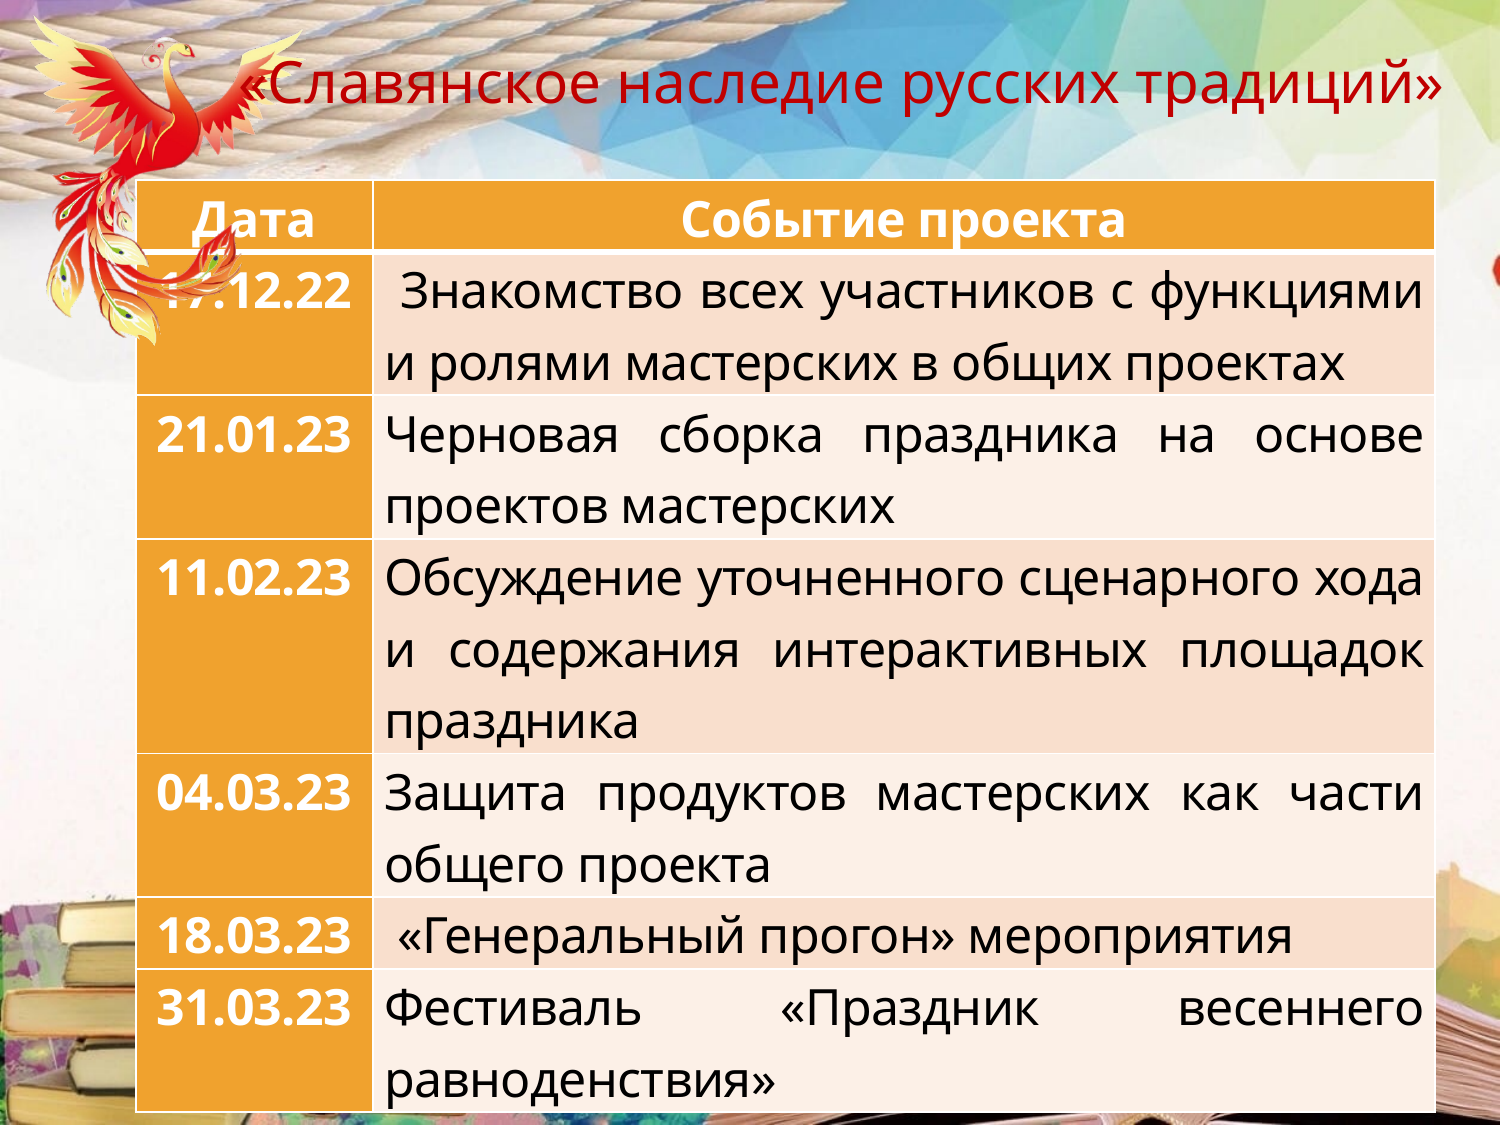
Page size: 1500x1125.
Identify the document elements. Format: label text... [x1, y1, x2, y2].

table_cell 04.03.23 [137, 754, 372, 896]
table_cell Обсуждение уточненного сценарного хода и содержания интерактивных площадок праздника [374, 540, 1434, 753]
table_header Дата [307, 181, 372, 249]
table_cell 31.03.23 [137, 970, 372, 1111]
table_cell Черновая сборка праздника на основе проектов мастерских [374, 396, 1434, 538]
text_box «Славянское наследие русских традиций» [223, 37, 1500, 123]
table_cell 18.03.23 [137, 898, 372, 968]
table_cell Защита продуктов мастерских как части общего проекта [374, 754, 1434, 896]
table_cell «Генеральный прогон» мероприятия [374, 898, 1434, 968]
table_cell 21.01.23 [137, 396, 372, 538]
picture [0, 0, 1500, 1125]
table_cell 17.12.22 [137, 255, 372, 394]
table_header Событие проекта [374, 181, 1434, 249]
table_cell Знакомство всех участников с функциями и ролями мастерских в общих проектах [374, 255, 1434, 394]
table_cell Фестиваль «Праздник весеннего равноденствия» [374, 970, 1434, 1111]
table_cell 11.02.23 [137, 540, 372, 753]
